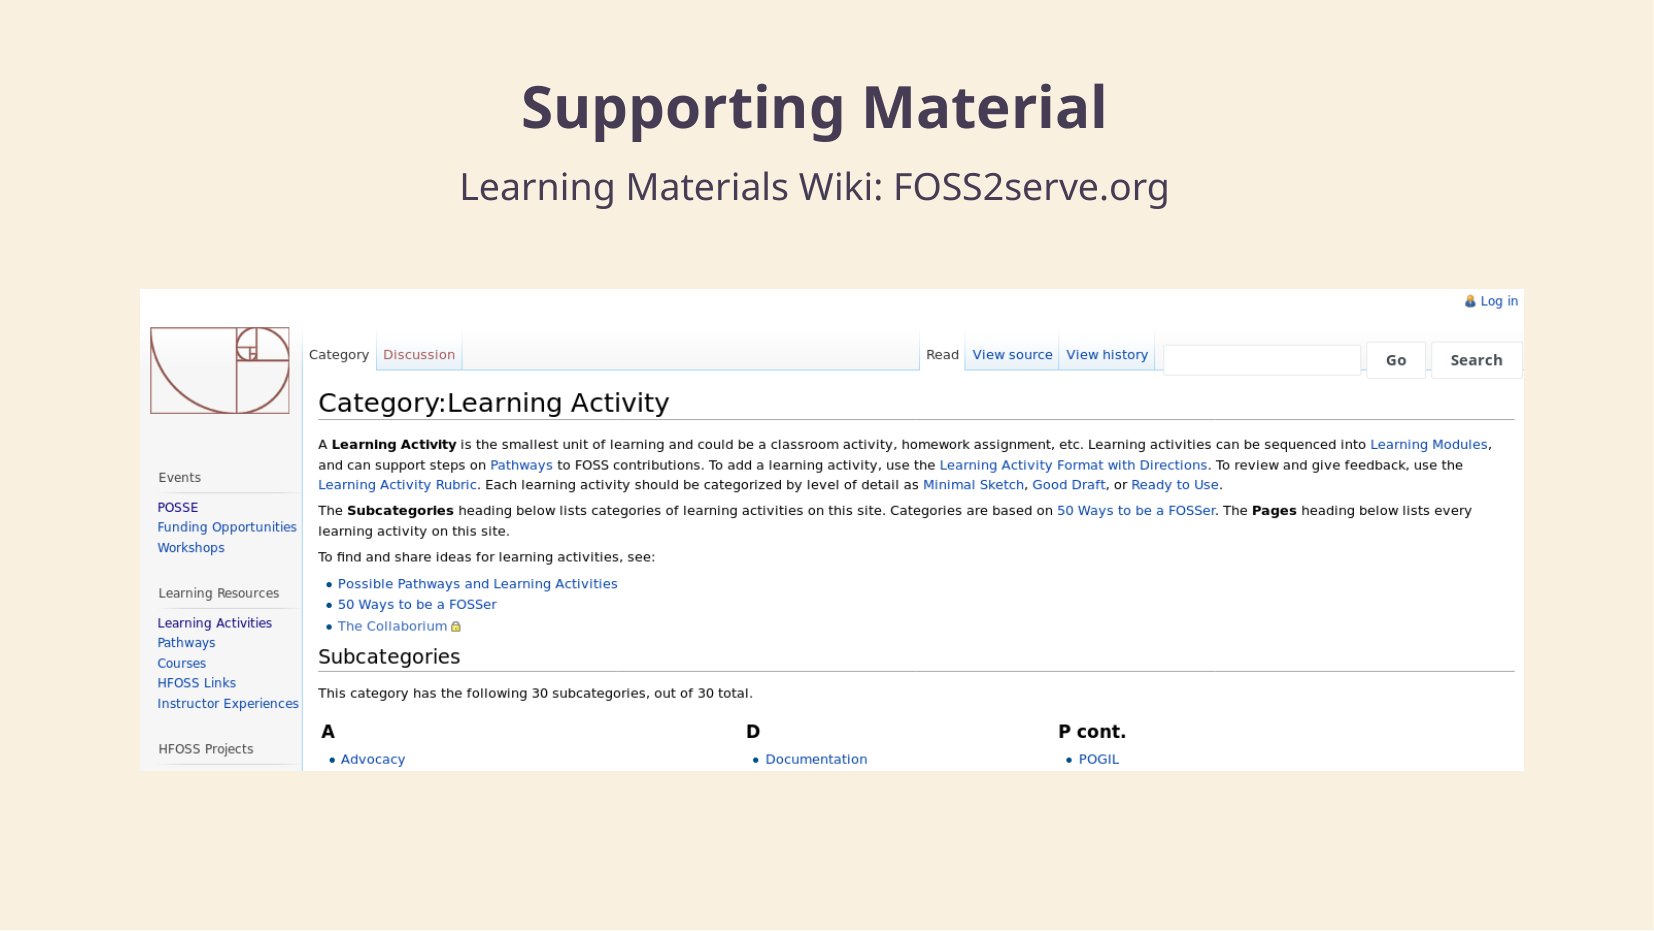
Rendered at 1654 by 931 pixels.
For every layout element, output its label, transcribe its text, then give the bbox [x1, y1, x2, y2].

text_box Learning Materials Wiki: FOSS2serve.org [307, 153, 1323, 259]
text_box Supporting Material [159, 59, 1471, 154]
picture [140, 289, 1524, 771]
